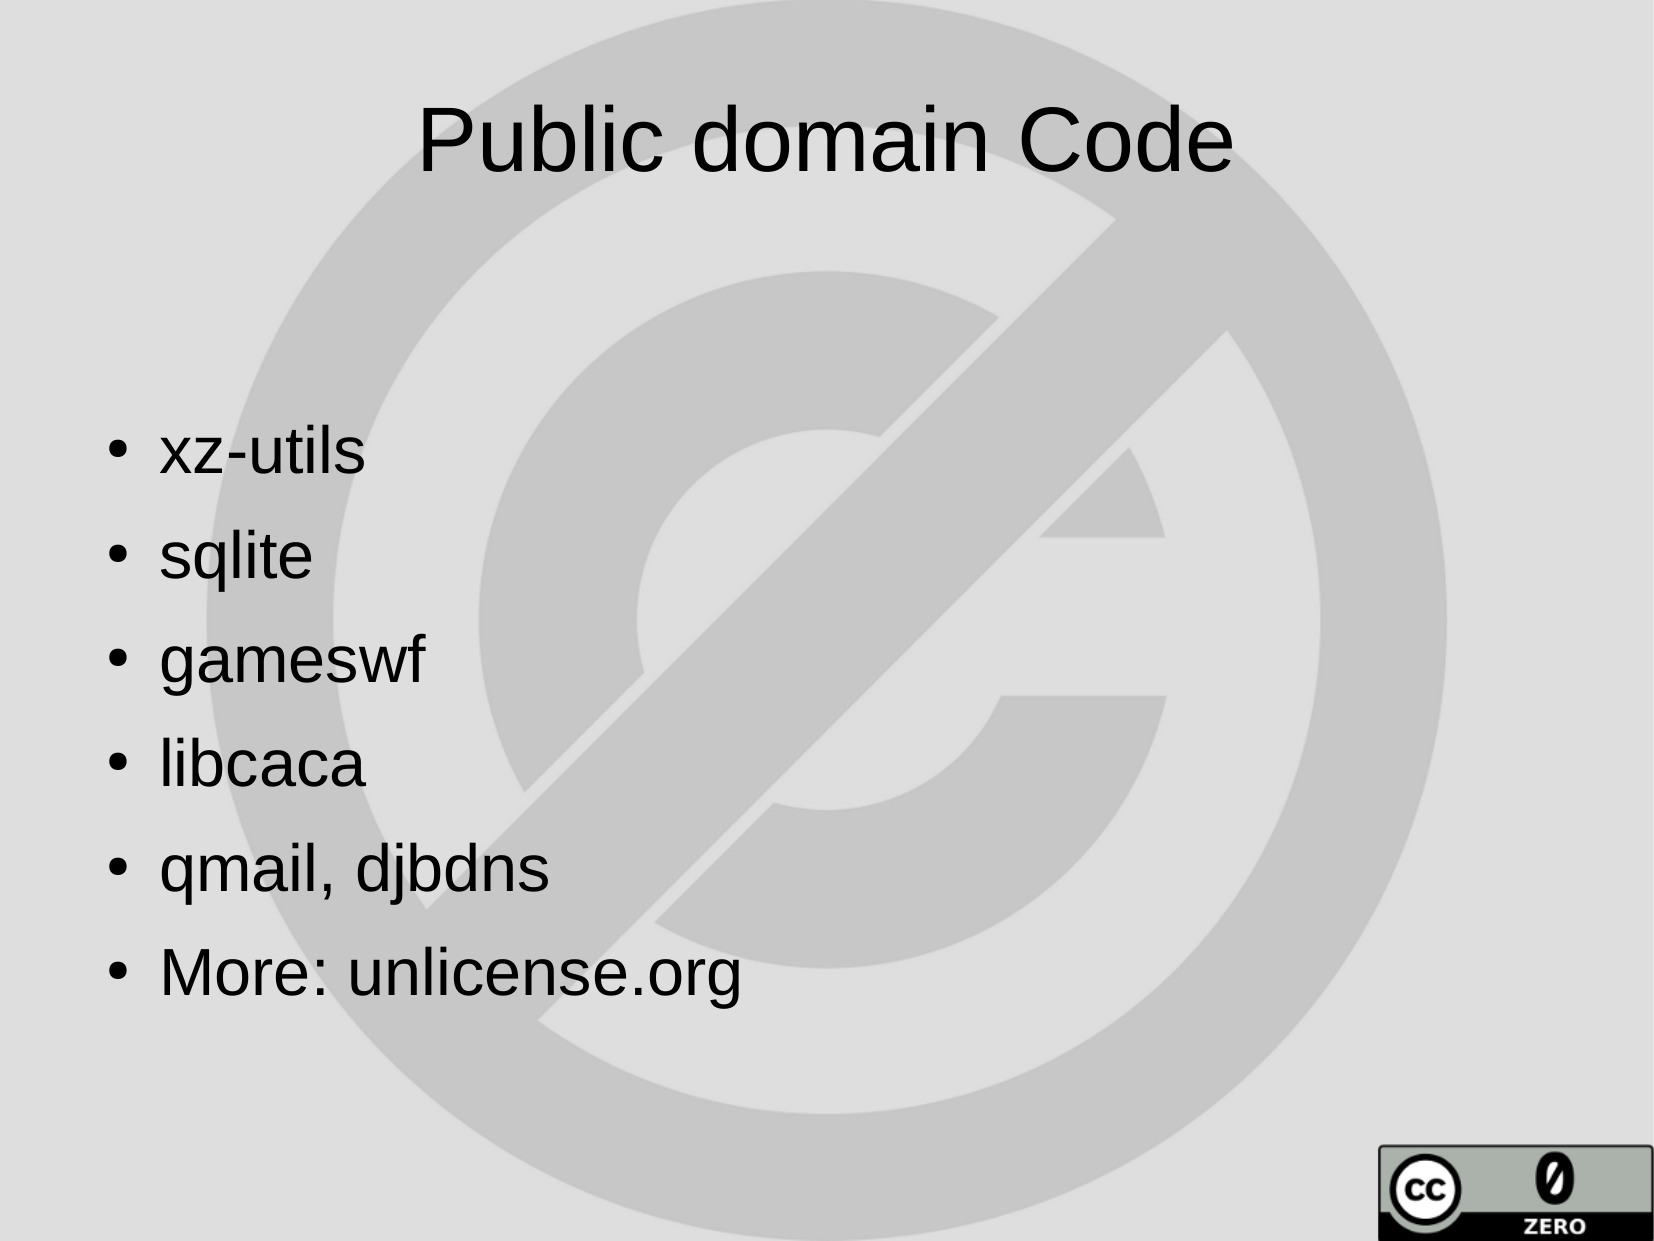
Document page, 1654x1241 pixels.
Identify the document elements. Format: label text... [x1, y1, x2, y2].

list xz-utils sqlite gameswf libcaca qmail, djbdns More: unlicense.org [88, 413, 1571, 1094]
picture [0, 0, 1654, 1241]
title Public domain Code [59, 68, 1595, 212]
